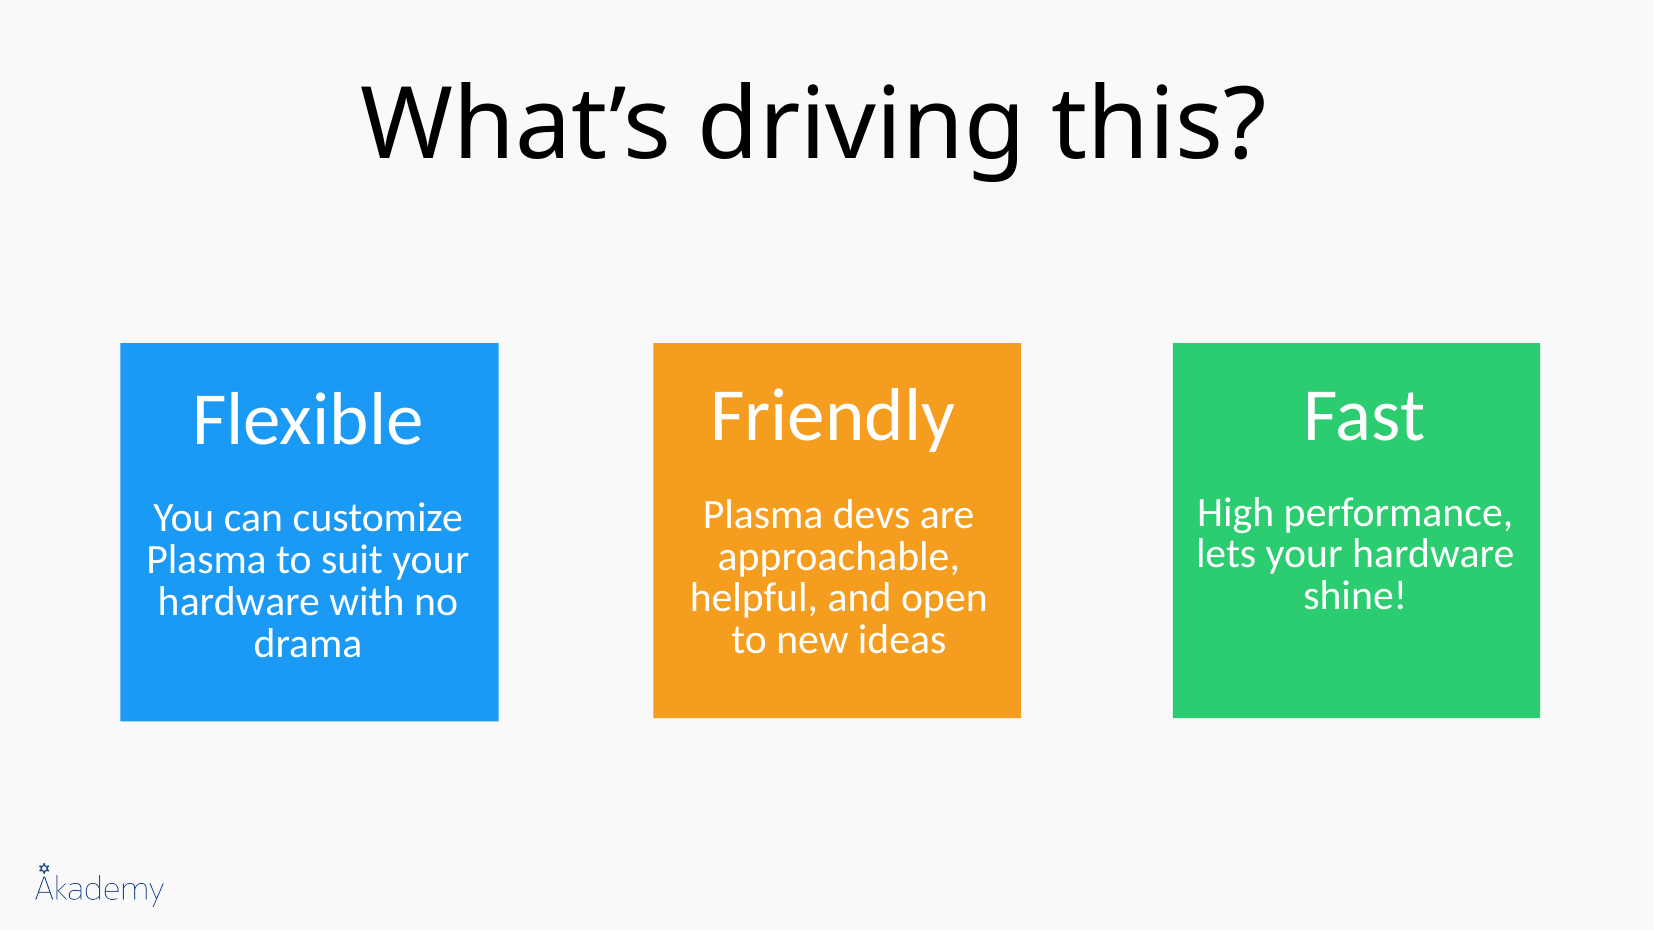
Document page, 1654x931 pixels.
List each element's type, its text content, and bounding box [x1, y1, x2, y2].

text_box Friendly [645, 377, 1021, 559]
text_box [653, 343, 1022, 719]
text_box Plasma devs are approachable, helpful, and open to new ideas [657, 489, 1021, 753]
text_box [120, 343, 499, 722]
text_box [653, 559, 657, 719]
text_box You can customize Plasma to suit your hardware with no drama [120, 493, 496, 756]
text_box Flexible [120, 380, 496, 493]
text_box What’s driving this? [275, 44, 1379, 196]
text_box High performance, lets your hardware shine! [1170, 487, 1541, 751]
text_box Fast [1176, 377, 1552, 559]
text_box [1172, 343, 1541, 487]
picture [35, 863, 164, 907]
